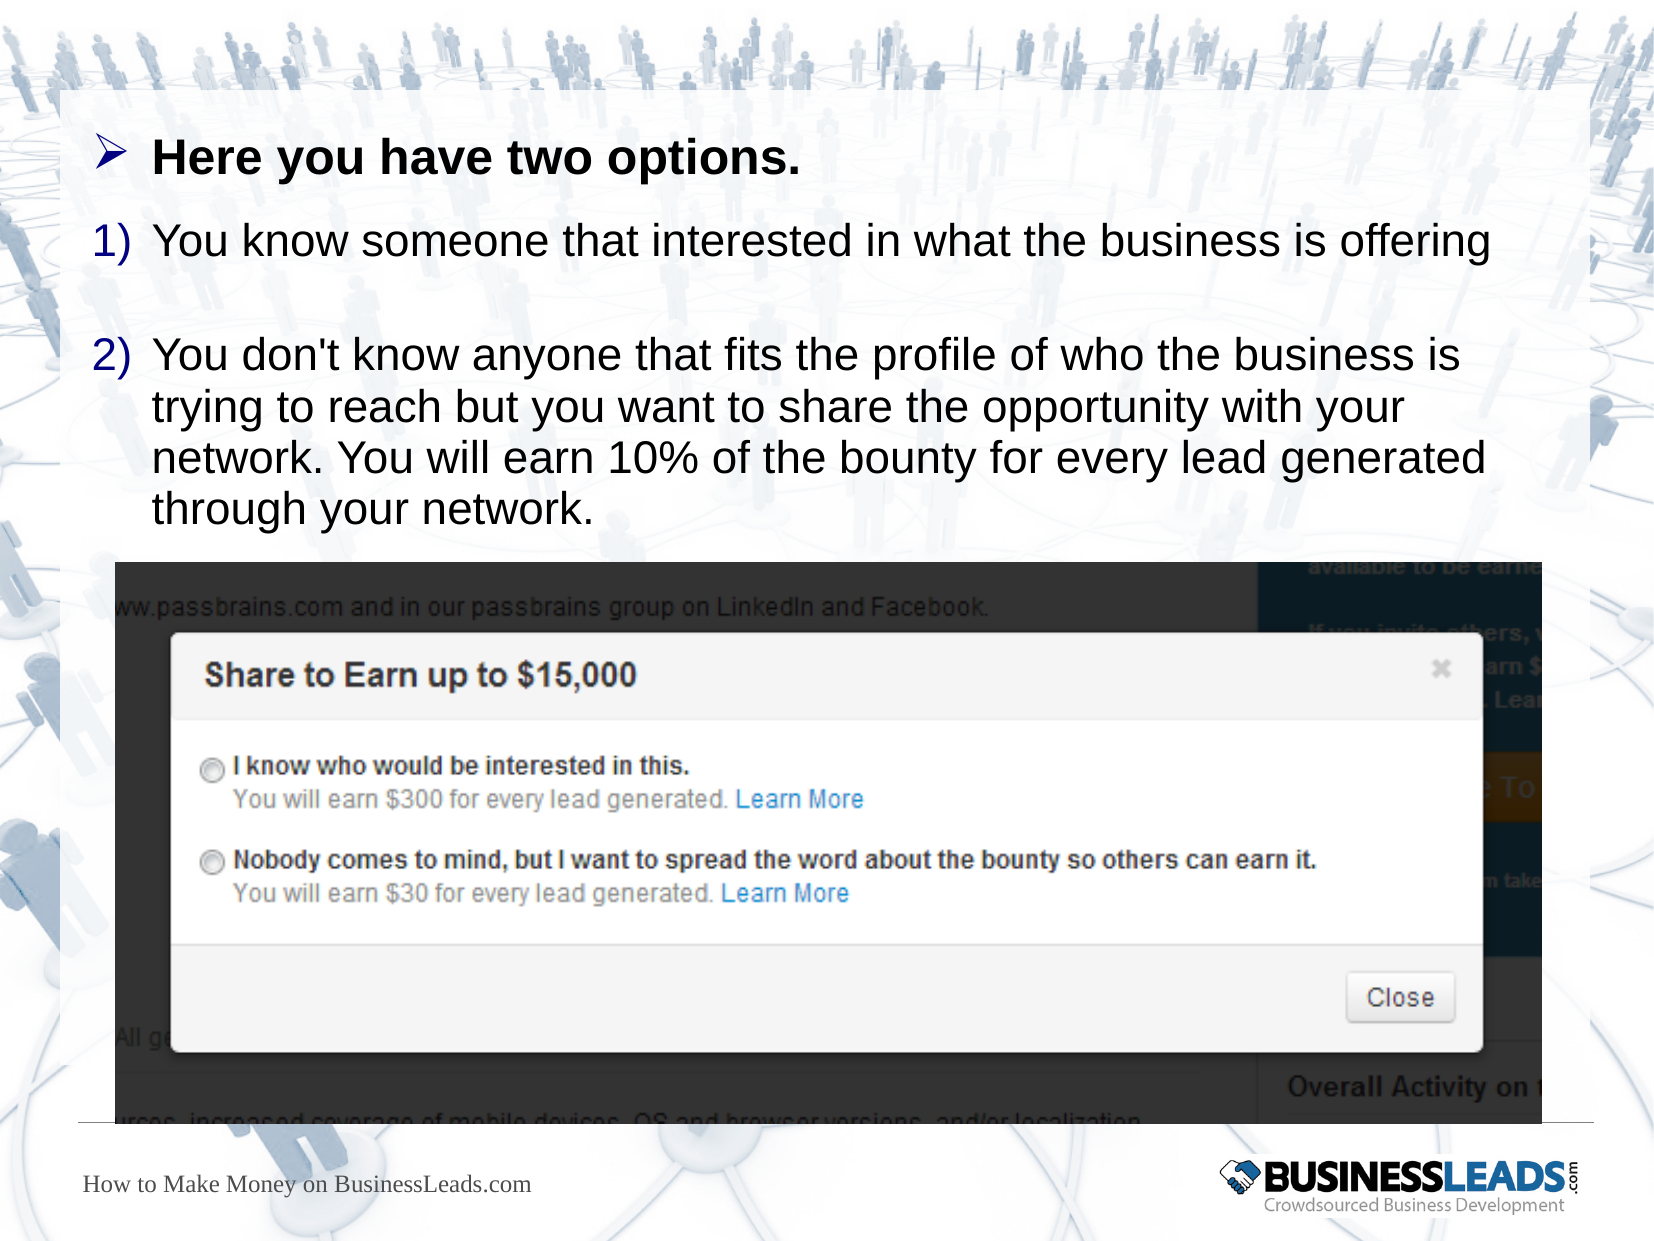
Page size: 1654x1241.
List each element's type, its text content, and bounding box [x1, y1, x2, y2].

list Here you have two options. You know someone that interested in what the business is offering You don't know anyone that fits the profile of who the business is trying to reach but you want to share the opportunity with your network. You will earn 10% of the bounty for every lead generated through your network. [91, 129, 1562, 939]
picture [0, 3, 1654, 1241]
